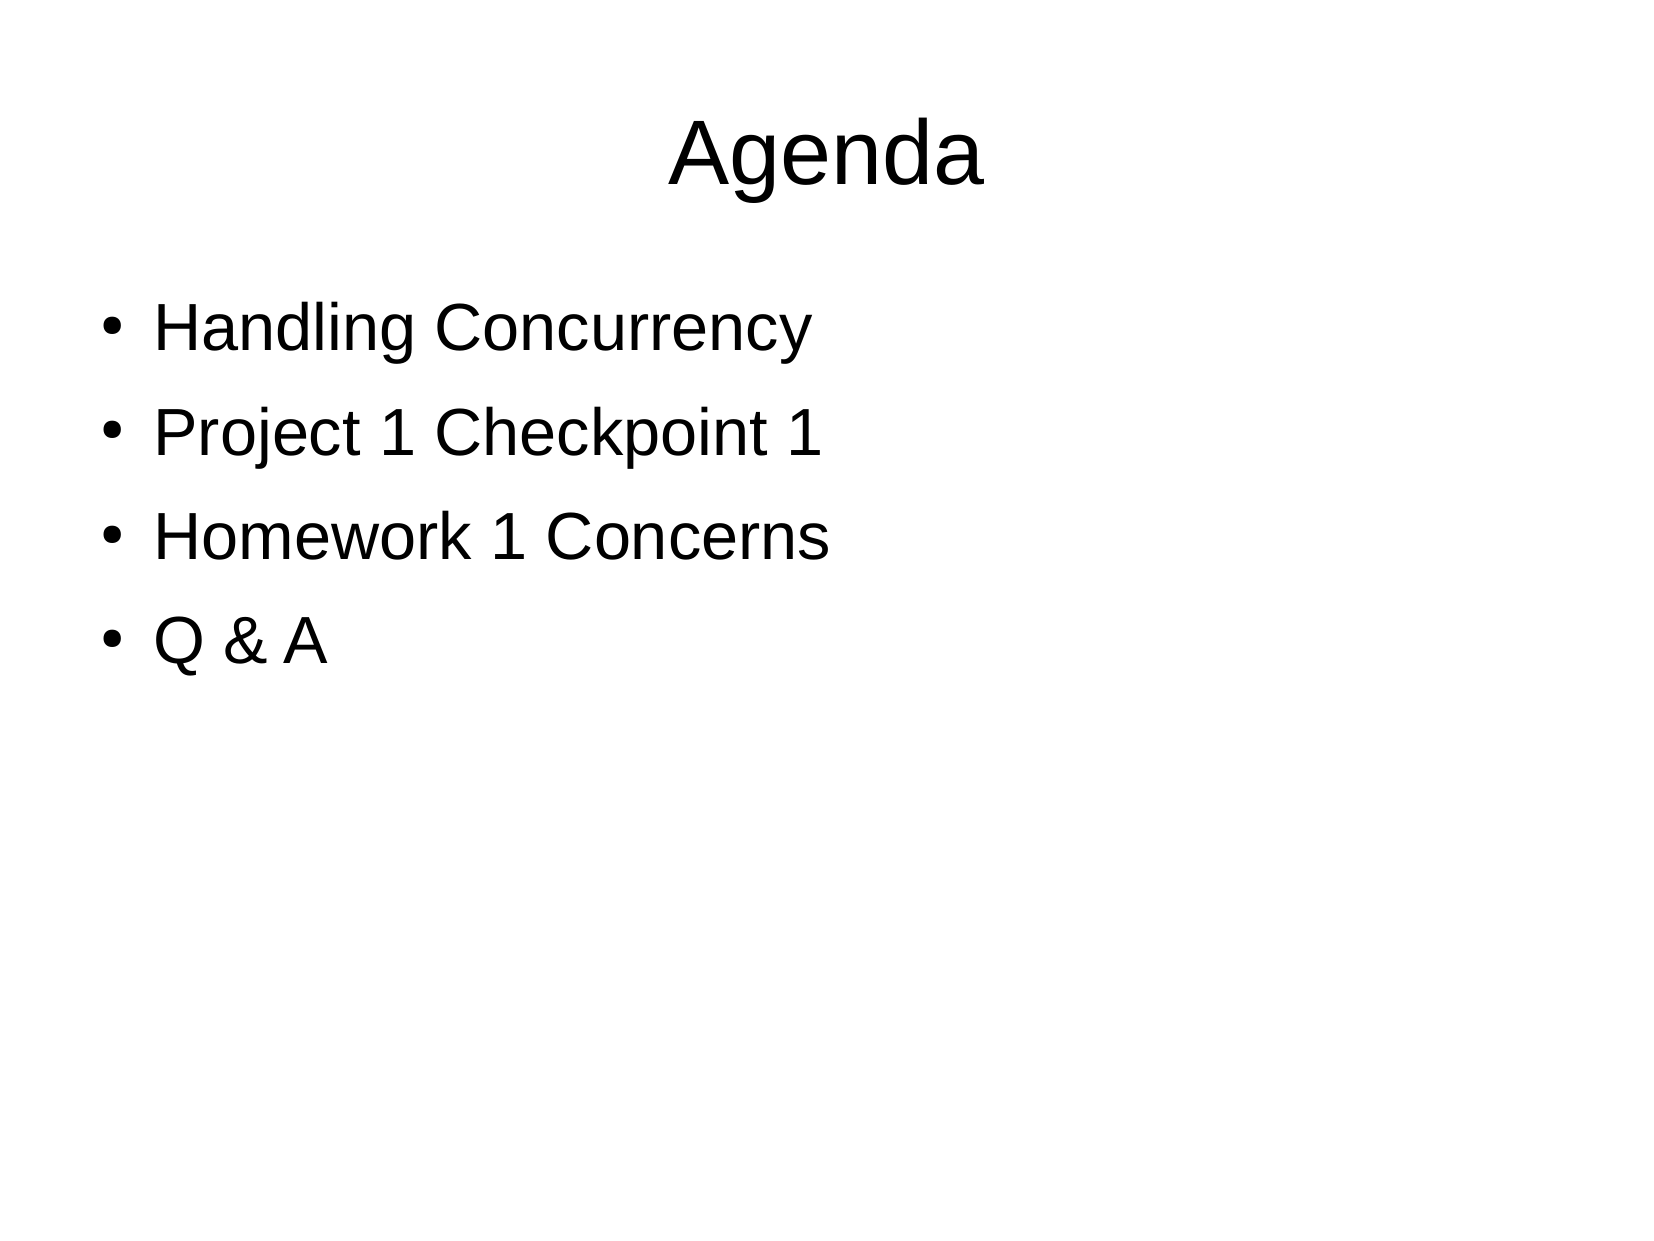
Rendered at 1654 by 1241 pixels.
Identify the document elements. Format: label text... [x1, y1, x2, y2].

list Handling Concurrency Project 1 Checkpoint 1 Homework 1 Concerns Q & A [82, 290, 1571, 1109]
title Agenda [82, 56, 1571, 250]
